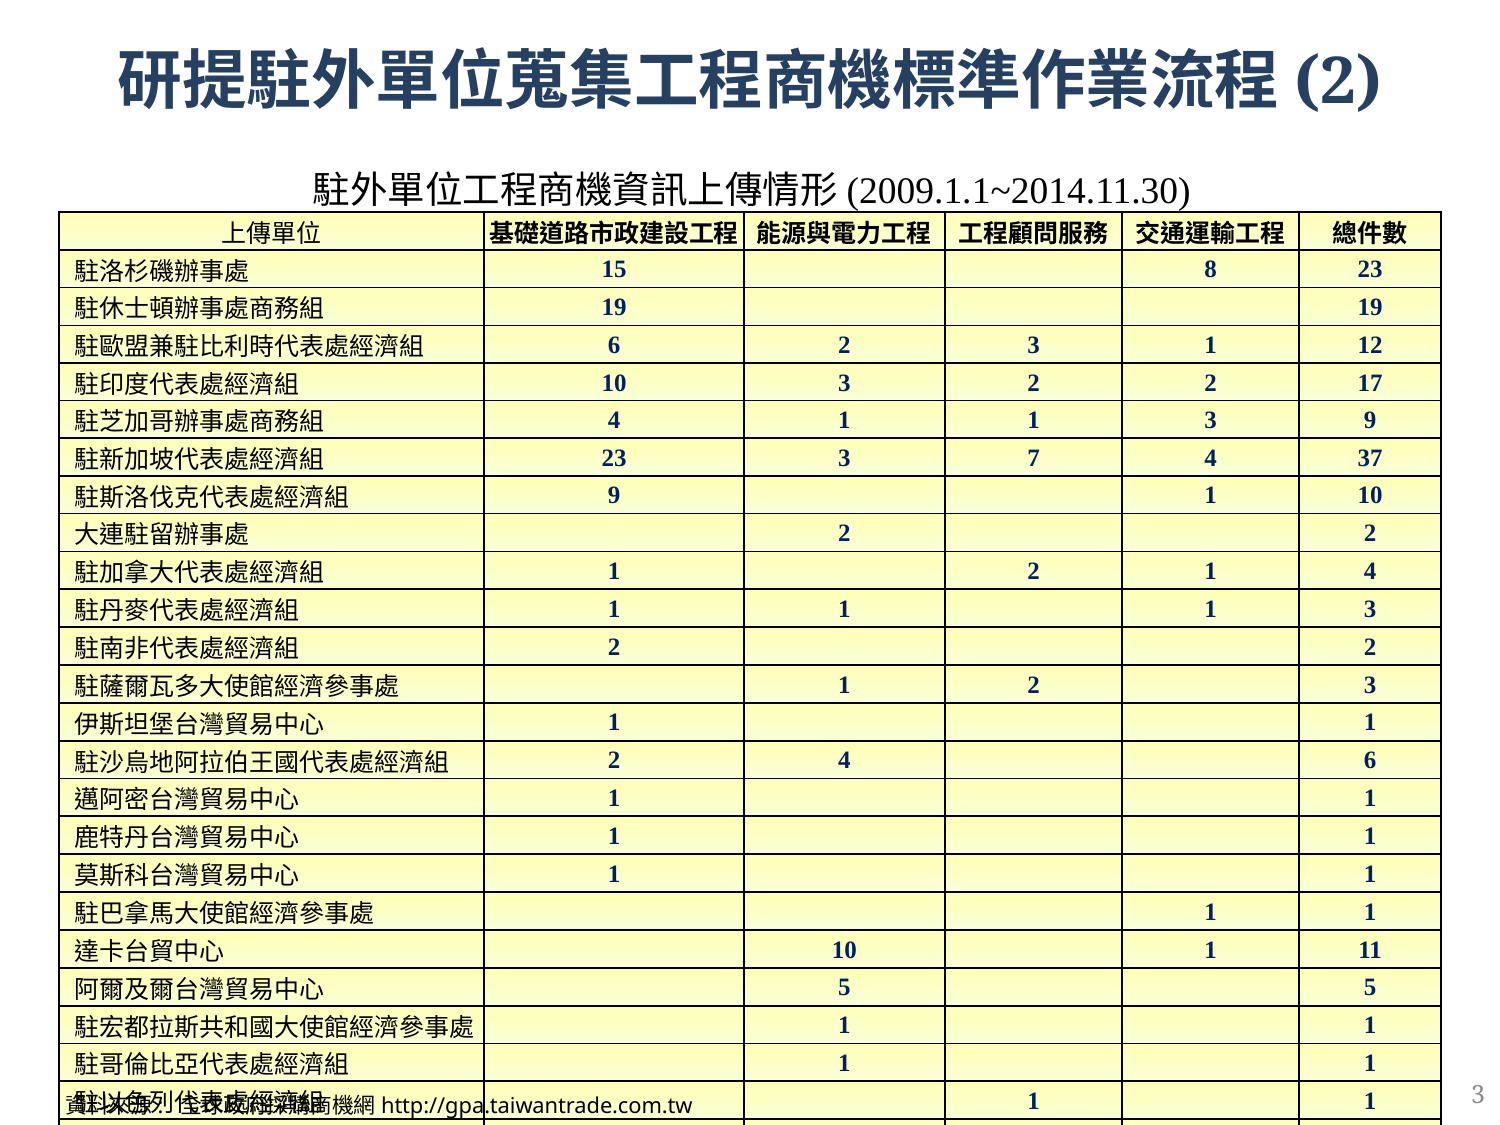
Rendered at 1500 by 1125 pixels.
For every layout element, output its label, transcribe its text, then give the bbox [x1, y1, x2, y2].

table_header 能源與電力工程 [745, 213, 944, 249]
text_box 駐外單位工程商機資訊上傳情形(2009.1.1~2014.11.30) [76, 152, 1427, 211]
table_cell 1 [485, 817, 743, 853]
table_cell 1 [485, 704, 743, 740]
table_cell 1 [485, 779, 743, 815]
table_cell 1 [745, 590, 944, 626]
table_cell 4 [485, 401, 743, 437]
table_cell [1123, 969, 1298, 1005]
table_cell 23 [1300, 251, 1440, 287]
table_cell [1123, 1044, 1298, 1080]
table_cell 2 [946, 666, 1121, 702]
table_cell [485, 514, 743, 551]
table_cell 12 [1300, 326, 1440, 362]
table_cell 3 [946, 326, 1121, 362]
table_cell [485, 893, 743, 929]
table_cell 2 [946, 364, 1121, 400]
table_cell [946, 931, 1121, 967]
table_cell 3 [745, 364, 944, 400]
table_cell 1 [745, 1007, 944, 1043]
table_cell [946, 590, 1121, 626]
table_cell [1123, 628, 1298, 664]
table_cell [946, 288, 1121, 325]
table_cell 1 [1123, 326, 1298, 362]
table_cell 鹿特丹台灣貿易中心 [60, 817, 483, 853]
table_cell 駐芝加哥辦事處商務組 [60, 401, 483, 437]
table_cell 5 [745, 969, 944, 1005]
table_cell [946, 1007, 1121, 1043]
table_cell 駐印度代表處經濟組 [60, 364, 483, 400]
table_cell [1123, 742, 1298, 778]
table_cell 5 [1300, 969, 1440, 1005]
table_cell 17 [1300, 364, 1440, 400]
table_cell [485, 666, 743, 702]
table_header 交通運輸工程 [1123, 213, 1298, 249]
table_cell 駐新加坡代表處經濟組 [60, 439, 483, 475]
table_cell [485, 931, 743, 967]
table_cell 1 [946, 401, 1121, 437]
table_cell 37 [1300, 439, 1440, 475]
slide_number <編號> [1149, 1065, 1500, 1125]
table_cell 8 [1123, 251, 1298, 287]
table_cell 駐沙烏地阿拉伯王國代表處經濟組 [60, 742, 483, 778]
table_cell 10 [745, 931, 944, 967]
table_cell 2 [1123, 364, 1298, 400]
table_cell 19 [1300, 288, 1440, 325]
table_cell 駐丹麥代表處經濟組 [60, 590, 483, 626]
table_cell 1 [485, 855, 743, 891]
table_cell [485, 1044, 743, 1080]
table_cell [745, 288, 944, 325]
table_cell [745, 893, 944, 929]
table_cell [1123, 704, 1298, 740]
table_cell 4 [1300, 552, 1440, 588]
table_cell [946, 477, 1121, 513]
table_cell 1 [1123, 590, 1298, 626]
table_cell 1 [485, 552, 743, 588]
table_cell 1 [1300, 779, 1440, 815]
table_cell 9 [485, 477, 743, 513]
table_cell 19 [485, 288, 743, 325]
table_cell 23 [485, 439, 743, 475]
table_cell 2 [946, 552, 1121, 588]
table_cell 達卡台貿中心 [60, 931, 483, 967]
table_cell 1 [1123, 477, 1298, 513]
table_cell [745, 628, 944, 664]
table_cell 2 [1300, 514, 1440, 551]
table_header 總件數 [1300, 213, 1440, 249]
table_cell 1 [745, 1044, 944, 1080]
table_cell 18 [946, 1120, 1121, 1125]
table_cell [745, 817, 944, 853]
table_cell [946, 704, 1121, 740]
table_cell 1 [1300, 704, 1440, 740]
table_cell 9 [1300, 401, 1440, 437]
table_cell [946, 855, 1121, 891]
table_cell 34 [833, 1120, 944, 1125]
table_cell [1123, 779, 1298, 815]
text_box 研提駐外單位蒐集工程商機標準作業流程(2) [74, 18, 1425, 138]
table_cell 3 [1300, 666, 1440, 702]
table_cell 伊斯坦堡台灣貿易中心 [60, 704, 483, 740]
table_cell 2 [485, 742, 743, 778]
table_cell [1123, 817, 1298, 853]
table_cell 1 [1123, 893, 1298, 929]
table_cell 2 [745, 514, 944, 551]
table_cell [745, 779, 944, 815]
table_cell [946, 742, 1121, 778]
table_cell [946, 514, 1121, 551]
table_cell 邁阿密台灣貿易中心 [60, 779, 483, 815]
table_cell 1 [745, 666, 944, 702]
table_cell 1 [1300, 817, 1440, 853]
table_cell 駐歐盟兼駐比利時代表處經濟組 [60, 326, 483, 362]
table_cell [1123, 855, 1298, 891]
table_cell 駐巴拿馬大使館經濟參事處 [60, 893, 483, 929]
text_box 資料來源: 全球政府採購商機網http://gpa.taiwantrade.com.tw [50, 1084, 833, 1125]
table_header 上傳單位 [60, 213, 483, 249]
table_cell [745, 477, 944, 513]
table_cell [946, 251, 1121, 287]
table_cell 3 [1123, 401, 1298, 437]
table_cell 2 [485, 628, 743, 664]
table_cell 2 [745, 326, 944, 362]
table_cell 3 [745, 439, 944, 475]
table_cell [1123, 1007, 1298, 1043]
table_cell 1 [1300, 893, 1440, 929]
table_header 工程顧問服務 [946, 213, 1121, 249]
table_cell [946, 969, 1121, 1005]
table_cell 1 [946, 1082, 1121, 1118]
table_cell 阿爾及爾台灣貿易中心 [60, 969, 483, 1005]
table_cell [1123, 666, 1298, 702]
table_cell 1 [1300, 855, 1440, 891]
table_cell 駐洛杉磯辦事處 [60, 251, 483, 287]
table_cell 3 [1300, 590, 1440, 626]
table_cell 11 [1300, 931, 1440, 967]
table_cell 1 [1123, 552, 1298, 588]
table_cell [745, 1082, 944, 1118]
table_cell [946, 817, 1121, 853]
table_cell 1 [1300, 1007, 1440, 1043]
table_cell [1123, 1082, 1149, 1118]
table_cell 10 [485, 364, 743, 400]
table_cell 4 [745, 742, 944, 778]
table_cell [946, 779, 1121, 815]
table_cell [1123, 288, 1298, 325]
table_cell 駐加拿大代表處經濟組 [60, 552, 483, 588]
table_cell 6 [1300, 742, 1440, 778]
table_cell [745, 855, 944, 891]
table_cell 10 [1300, 477, 1440, 513]
table_cell [946, 628, 1121, 664]
table_cell [745, 552, 944, 588]
table_cell 1 [485, 590, 743, 626]
table_cell 1 [1123, 931, 1298, 967]
table_cell 駐薩爾瓦多大使館經濟參事處 [60, 666, 483, 702]
table_cell 駐宏都拉斯共和國大使館經濟參事處 [60, 1007, 483, 1043]
table_cell 15 [485, 251, 743, 287]
table_cell [745, 251, 944, 287]
table_header 基礎道路市政建設工程 [485, 213, 743, 249]
table_cell 1 [1300, 1044, 1440, 1065]
table_cell 23 [1123, 1120, 1149, 1125]
table_cell 2 [1300, 628, 1440, 664]
table_cell [946, 893, 1121, 929]
table_cell [485, 969, 743, 1005]
table_cell 大連駐留辦事處 [60, 514, 483, 551]
table_cell 駐南非代表處經濟組 [60, 628, 483, 664]
table_cell 駐斯洛伐克代表處經濟組 [60, 477, 483, 513]
table_cell 1 [745, 401, 944, 437]
table_cell 6 [485, 326, 743, 362]
table_cell [745, 704, 944, 740]
table_cell 駐哥倫比亞代表處經濟組 [60, 1044, 483, 1080]
table_cell 4 [1123, 439, 1298, 475]
table_cell [1123, 514, 1298, 551]
table_cell [946, 1044, 1121, 1080]
table_cell 莫斯科台灣貿易中心 [60, 855, 483, 891]
table_cell 7 [946, 439, 1121, 475]
table_cell [485, 1007, 743, 1043]
table_cell 駐休士頓辦事處商務組 [60, 288, 483, 325]
